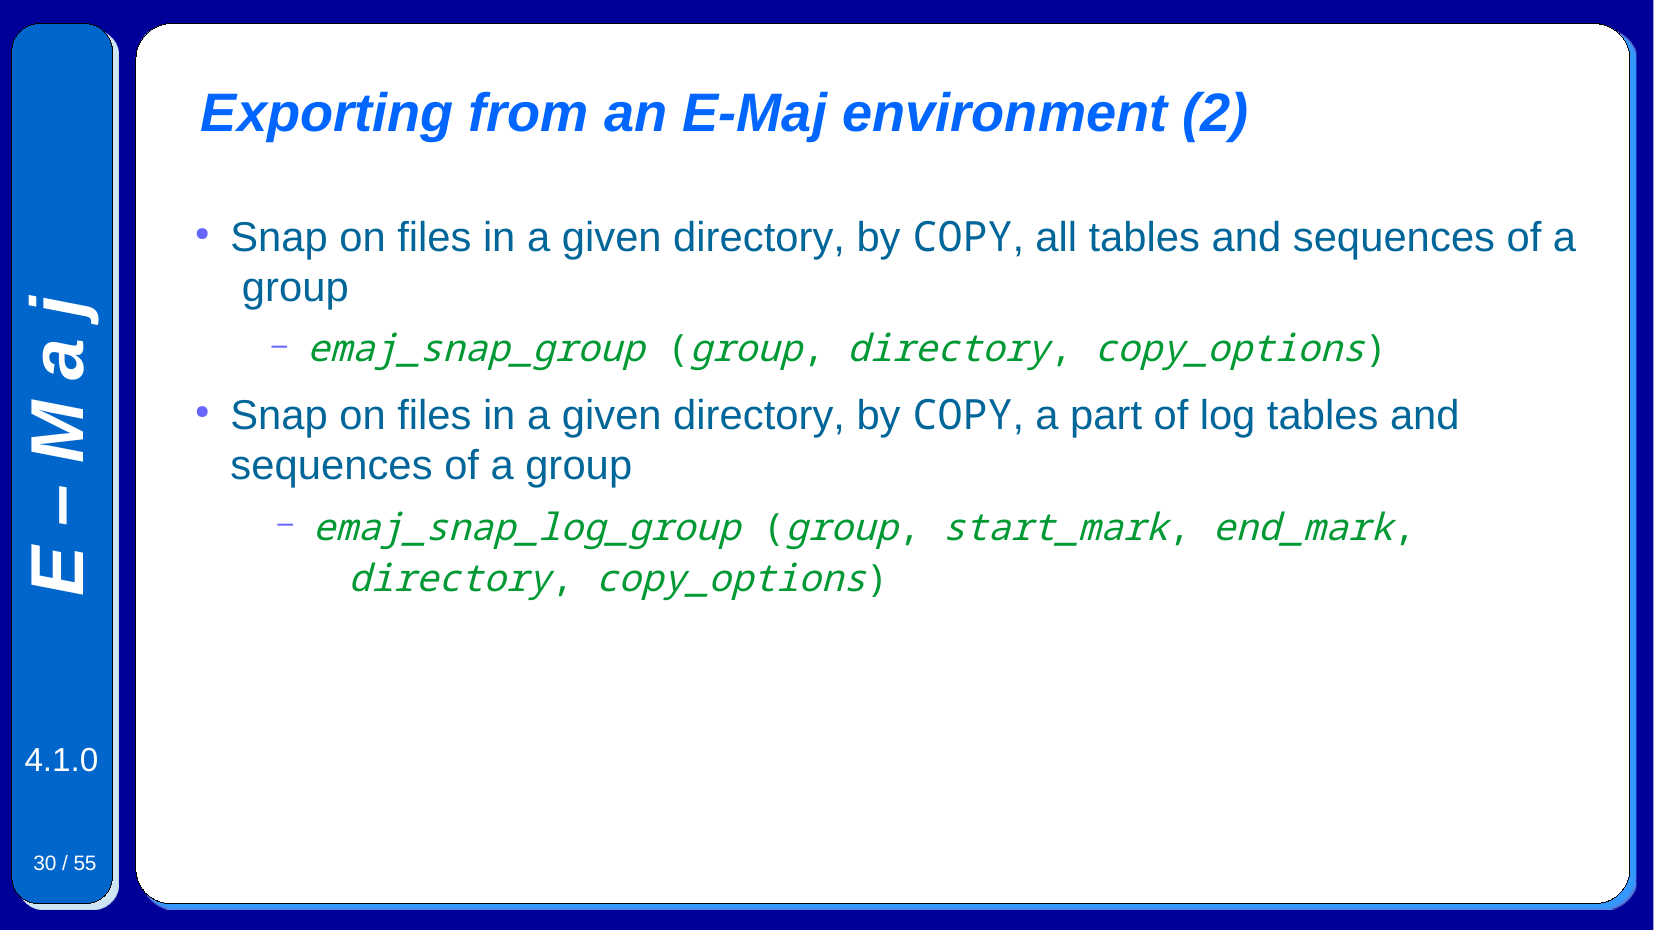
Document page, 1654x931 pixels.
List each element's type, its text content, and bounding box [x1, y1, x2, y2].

list Snap on files in a given directory, by COPY, all tables and sequences of a group emaj_snap_group (group, directory, copy_options) Snap on files in a given directory, by COPY, a part of log tables and sequences of a group emaj_snap_log_group (group, start_mark, end_mark, directory, copy_options) [177, 206, 1587, 881]
title Exporting from an E-Maj environment (2) [200, 34, 1575, 191]
